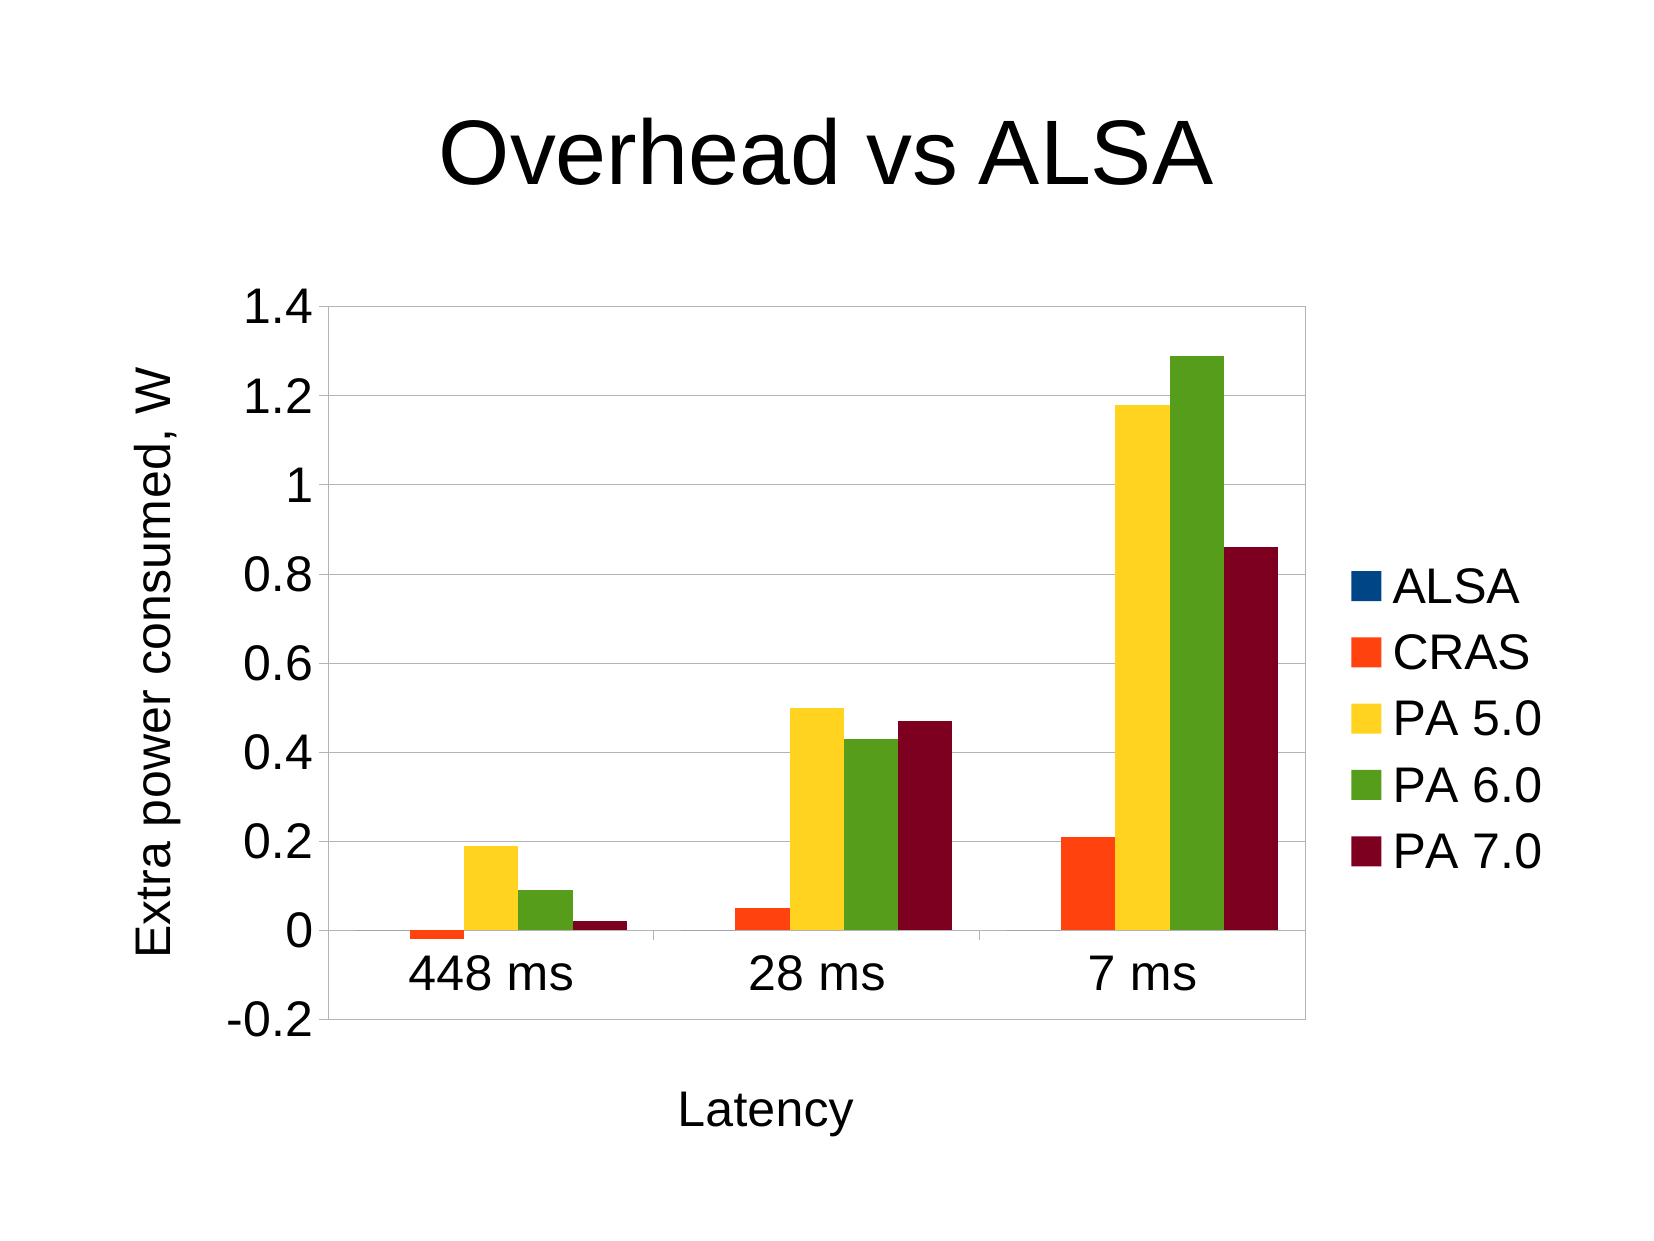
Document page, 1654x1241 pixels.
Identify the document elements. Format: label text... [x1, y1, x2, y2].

chart [83, 260, 1572, 1178]
title Overhead vs ALSA [82, 49, 1571, 257]
